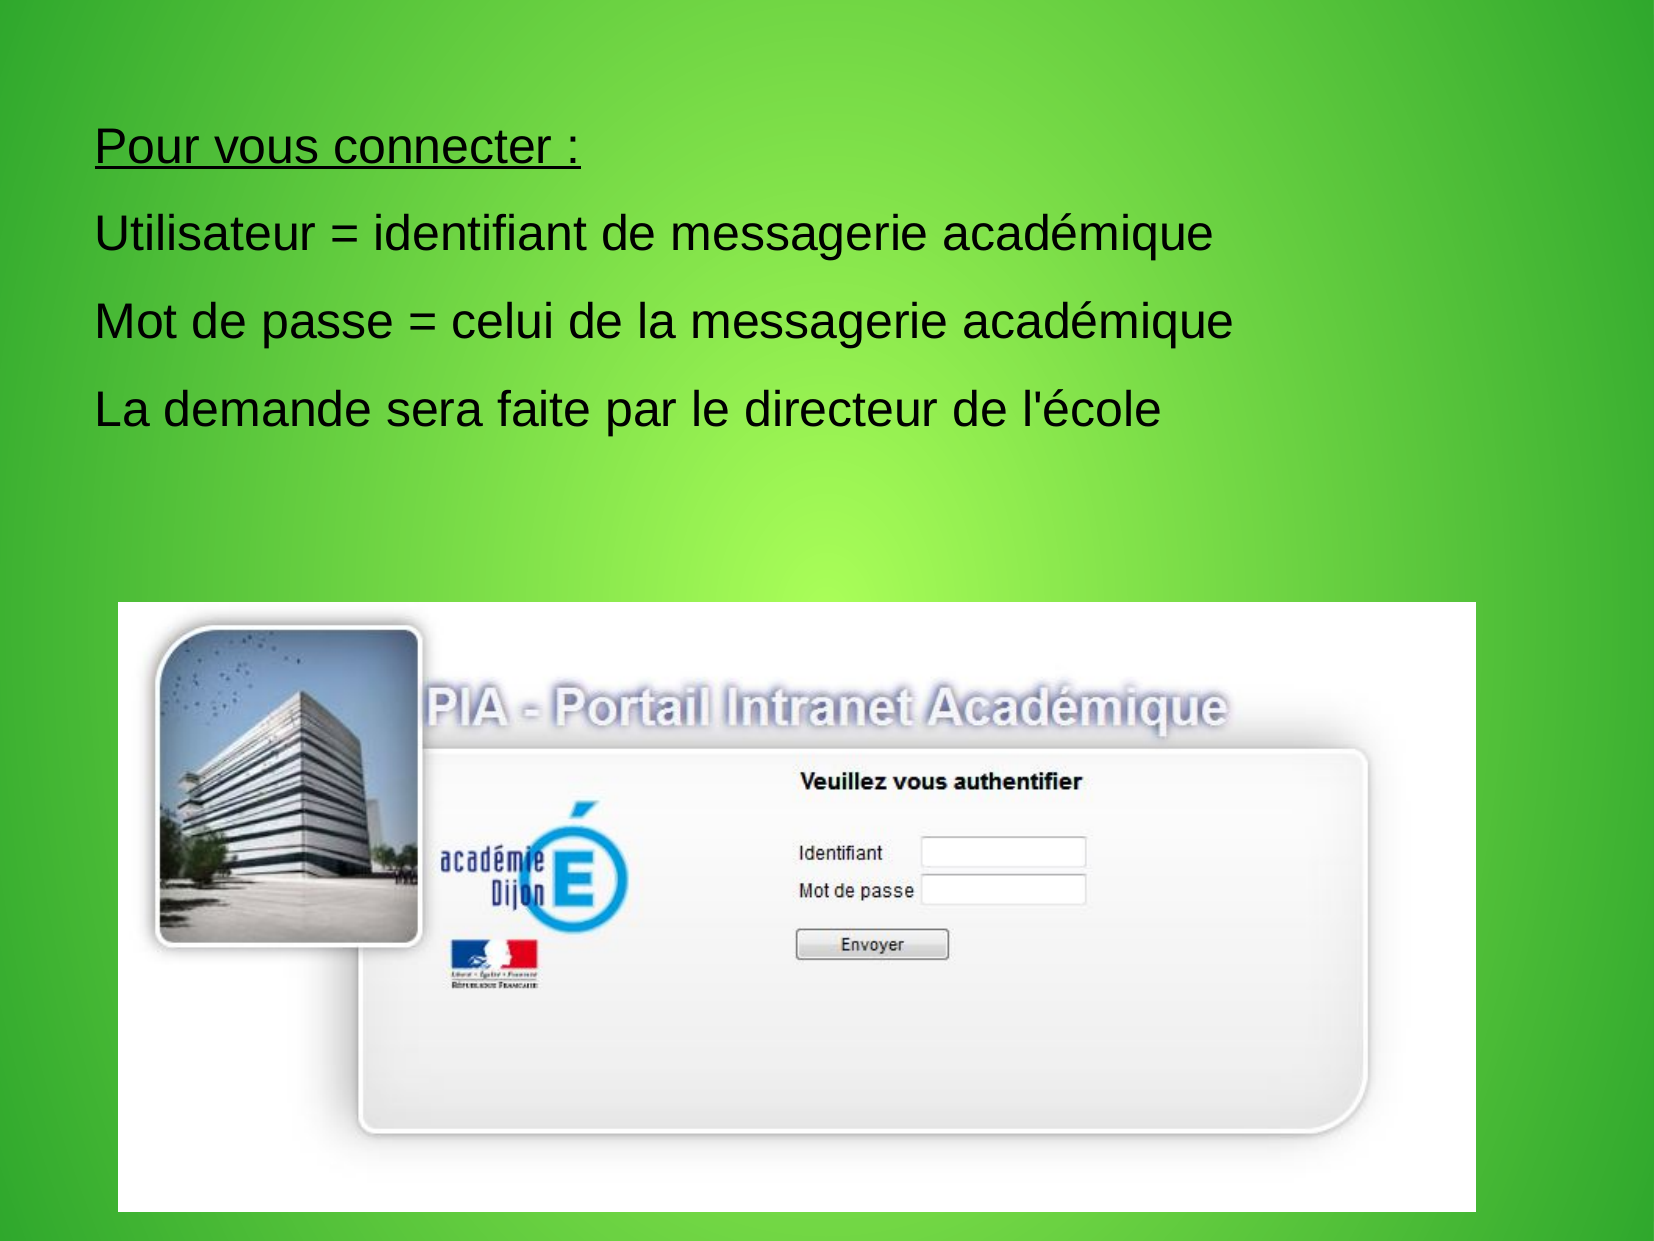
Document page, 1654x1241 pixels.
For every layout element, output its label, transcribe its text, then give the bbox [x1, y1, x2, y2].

picture [118, 602, 1476, 1212]
list Pour vous connecter : Utilisateur = identifiant de messagerie académique Mot de passe = celui de la messagerie académique La demande sera faite par le directeur de l'école [94, 118, 1583, 780]
